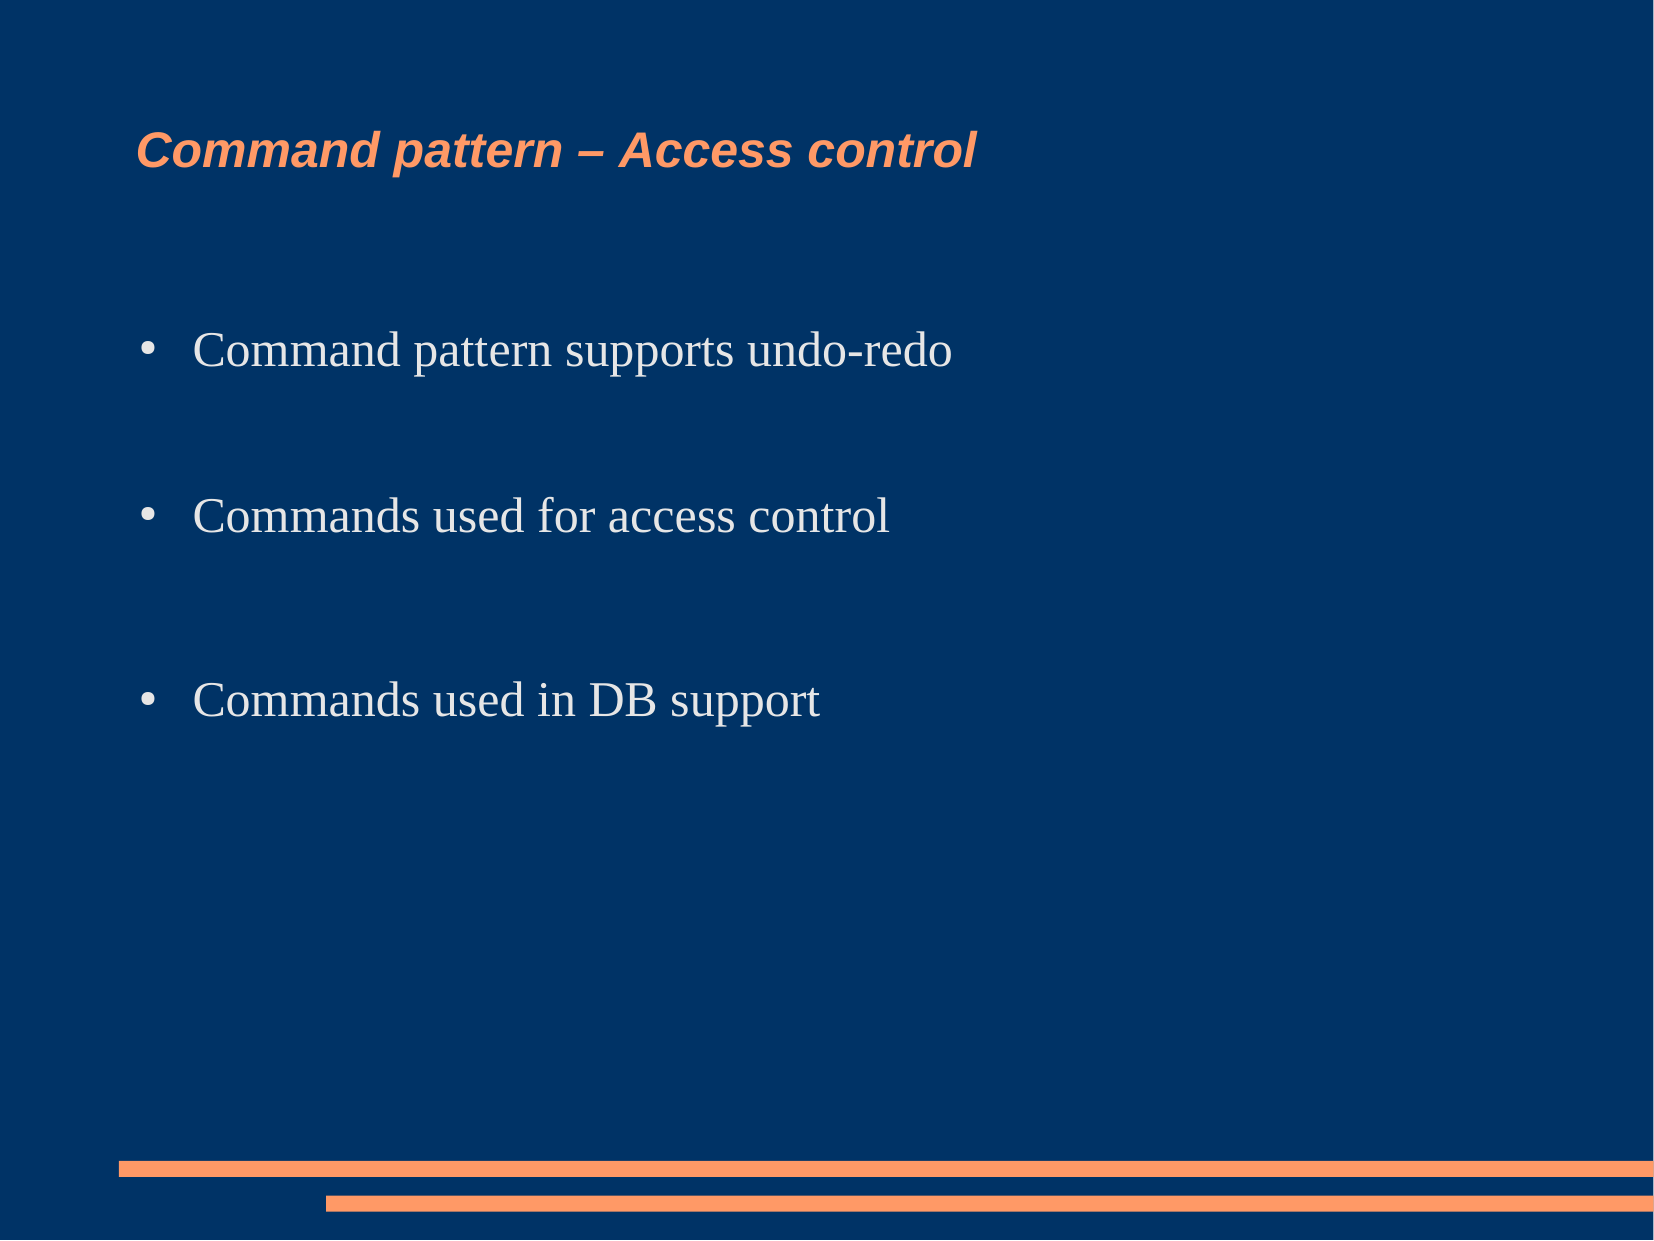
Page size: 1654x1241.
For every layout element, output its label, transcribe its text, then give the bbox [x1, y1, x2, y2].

list Command pattern supports undo-redo Commands used for access control Commands used in DB support [121, 322, 1561, 1132]
title Command pattern – Access control [121, 46, 1534, 254]
